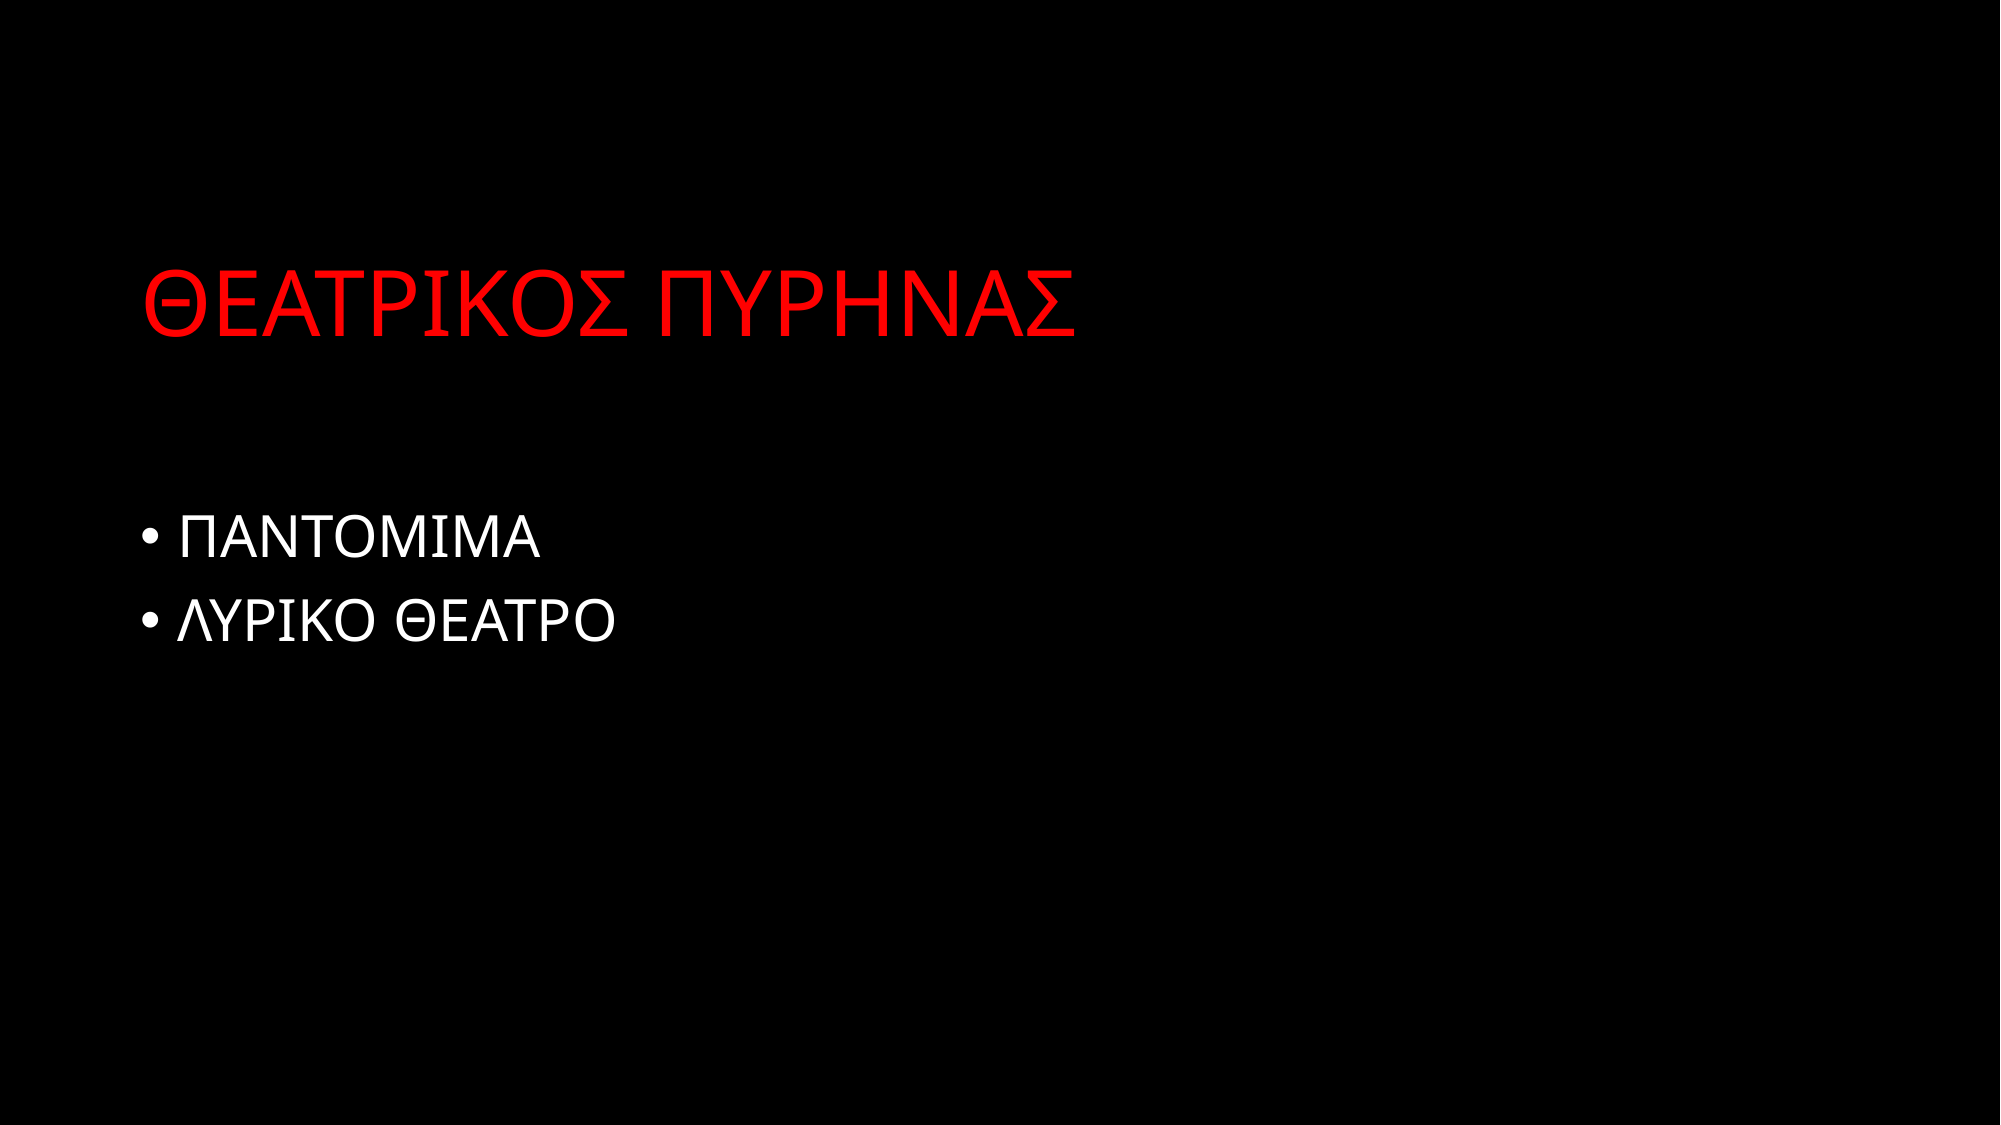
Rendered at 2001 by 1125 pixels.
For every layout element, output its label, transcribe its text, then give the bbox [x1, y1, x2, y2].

title ΘΕΑΤΡΙΚΟΣ ΠΥΡΗΝΑΣ [125, 249, 1261, 391]
list ΠΑΝΤΟΜΙΜΑ ΛΥΡΙΚΟ ΘΕΑΤΡΟ [125, 500, 1001, 779]
